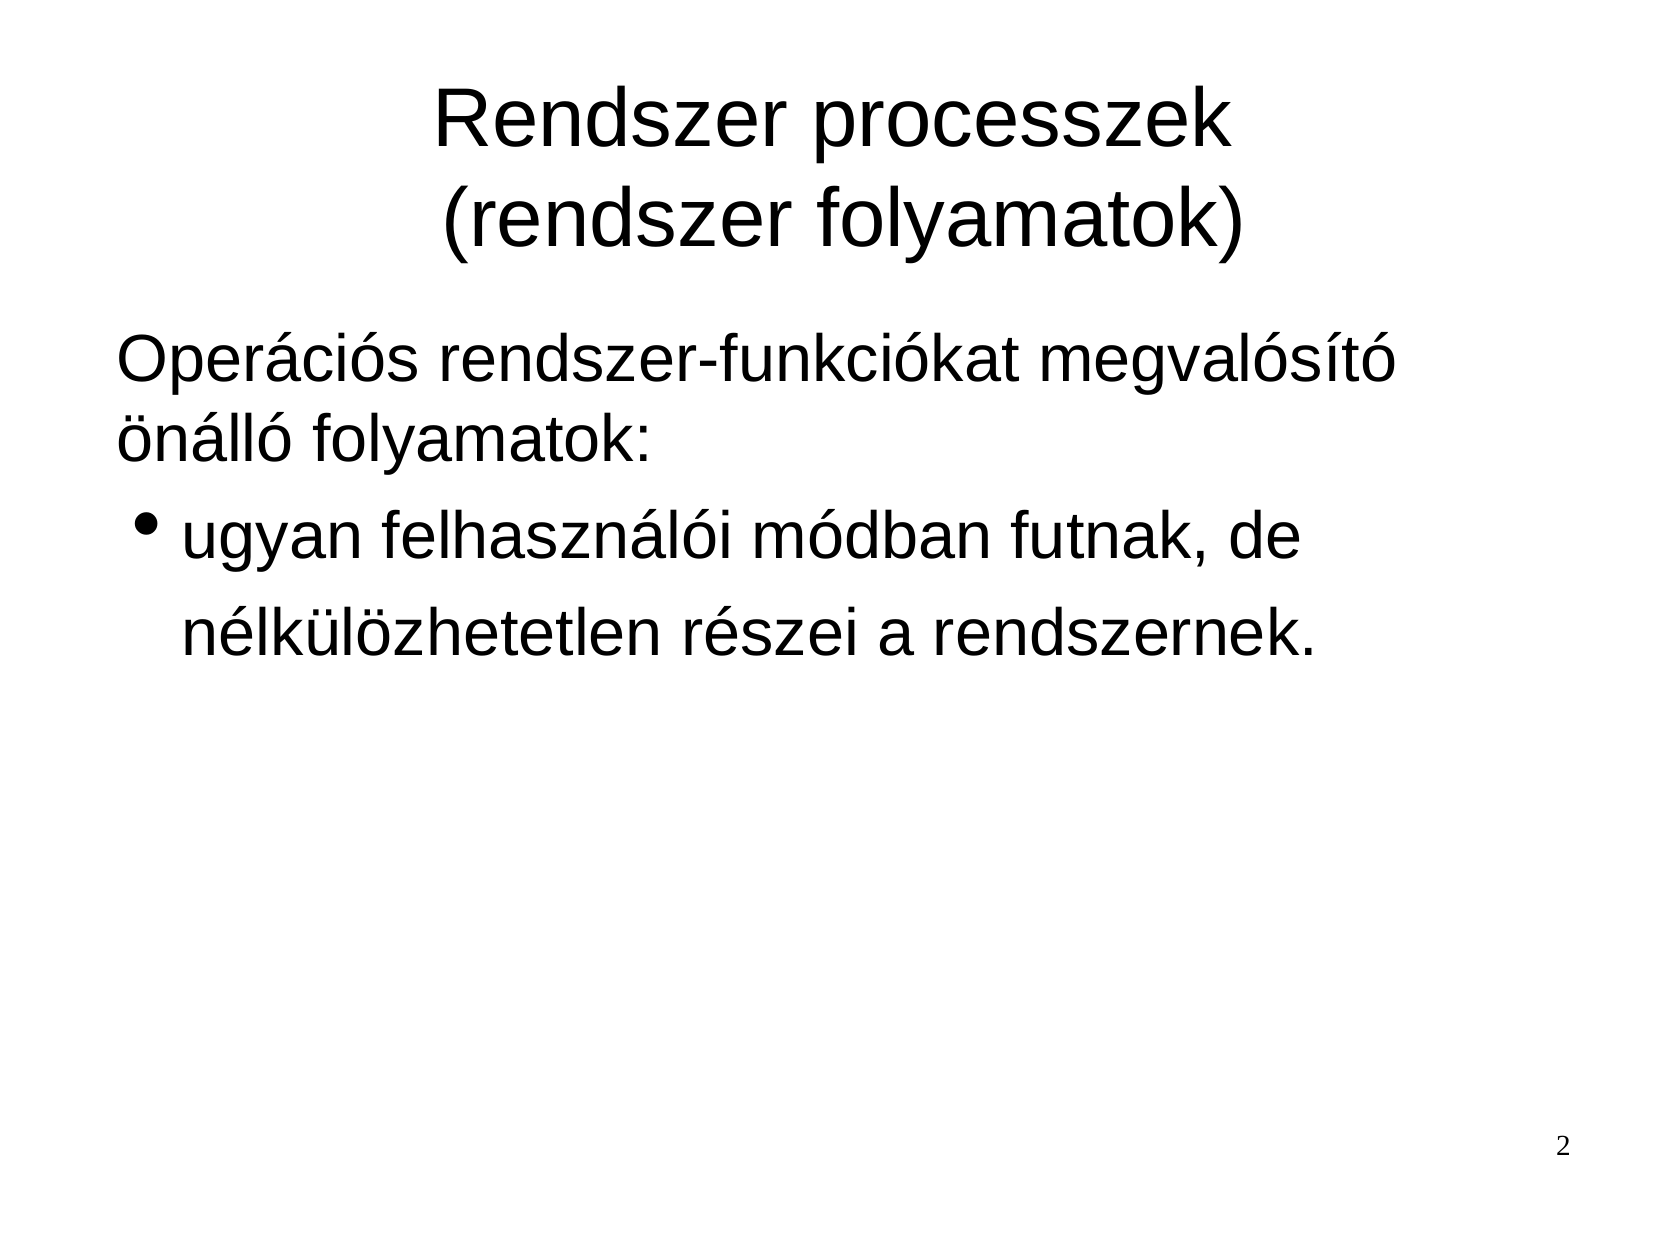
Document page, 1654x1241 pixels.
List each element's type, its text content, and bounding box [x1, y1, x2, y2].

list Operációs rendszer-funkciókat megvalósító önálló folyamatok: ugyan felhasználói módban futnak, de nélkülözhetetlen részei a rendszernek. [45, 307, 1595, 1052]
title Rendszer processzek (rendszer folyamatok) [123, 60, 1530, 267]
